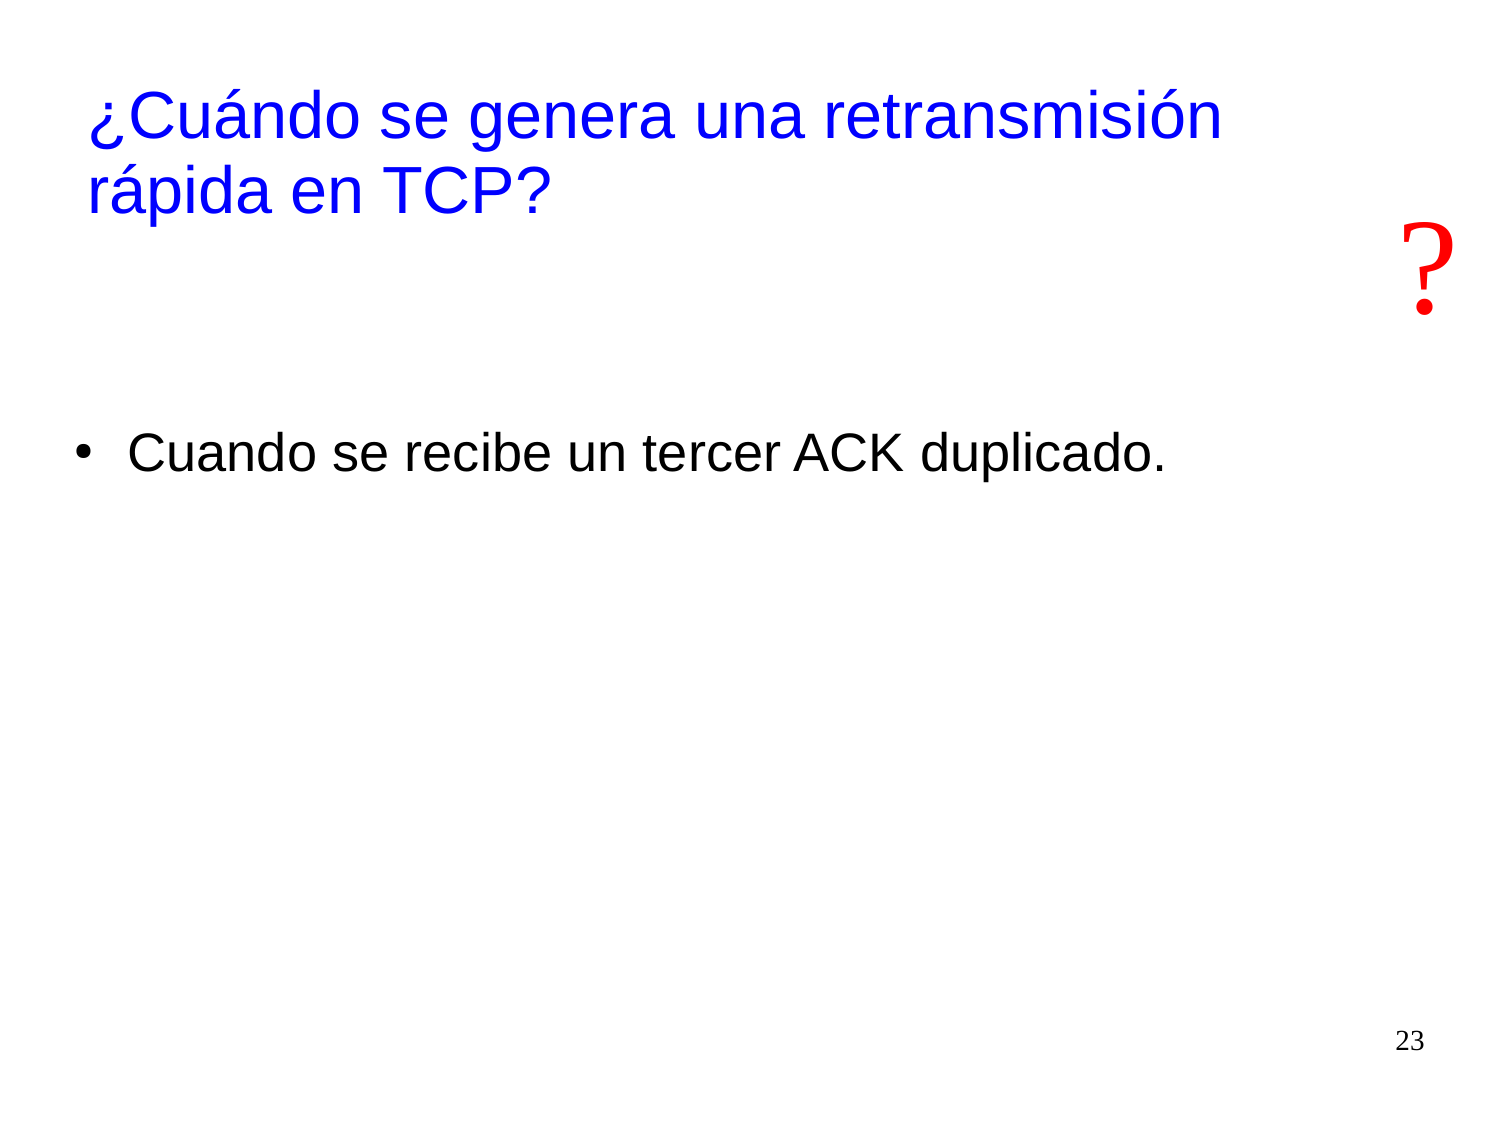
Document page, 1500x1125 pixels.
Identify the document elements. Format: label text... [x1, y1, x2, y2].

list Cuando se recibe un tercer ACK duplicado. [56, 422, 1394, 693]
title ¿Cuándo se genera una retransmisión rápida en TCP? [87, 70, 1426, 235]
